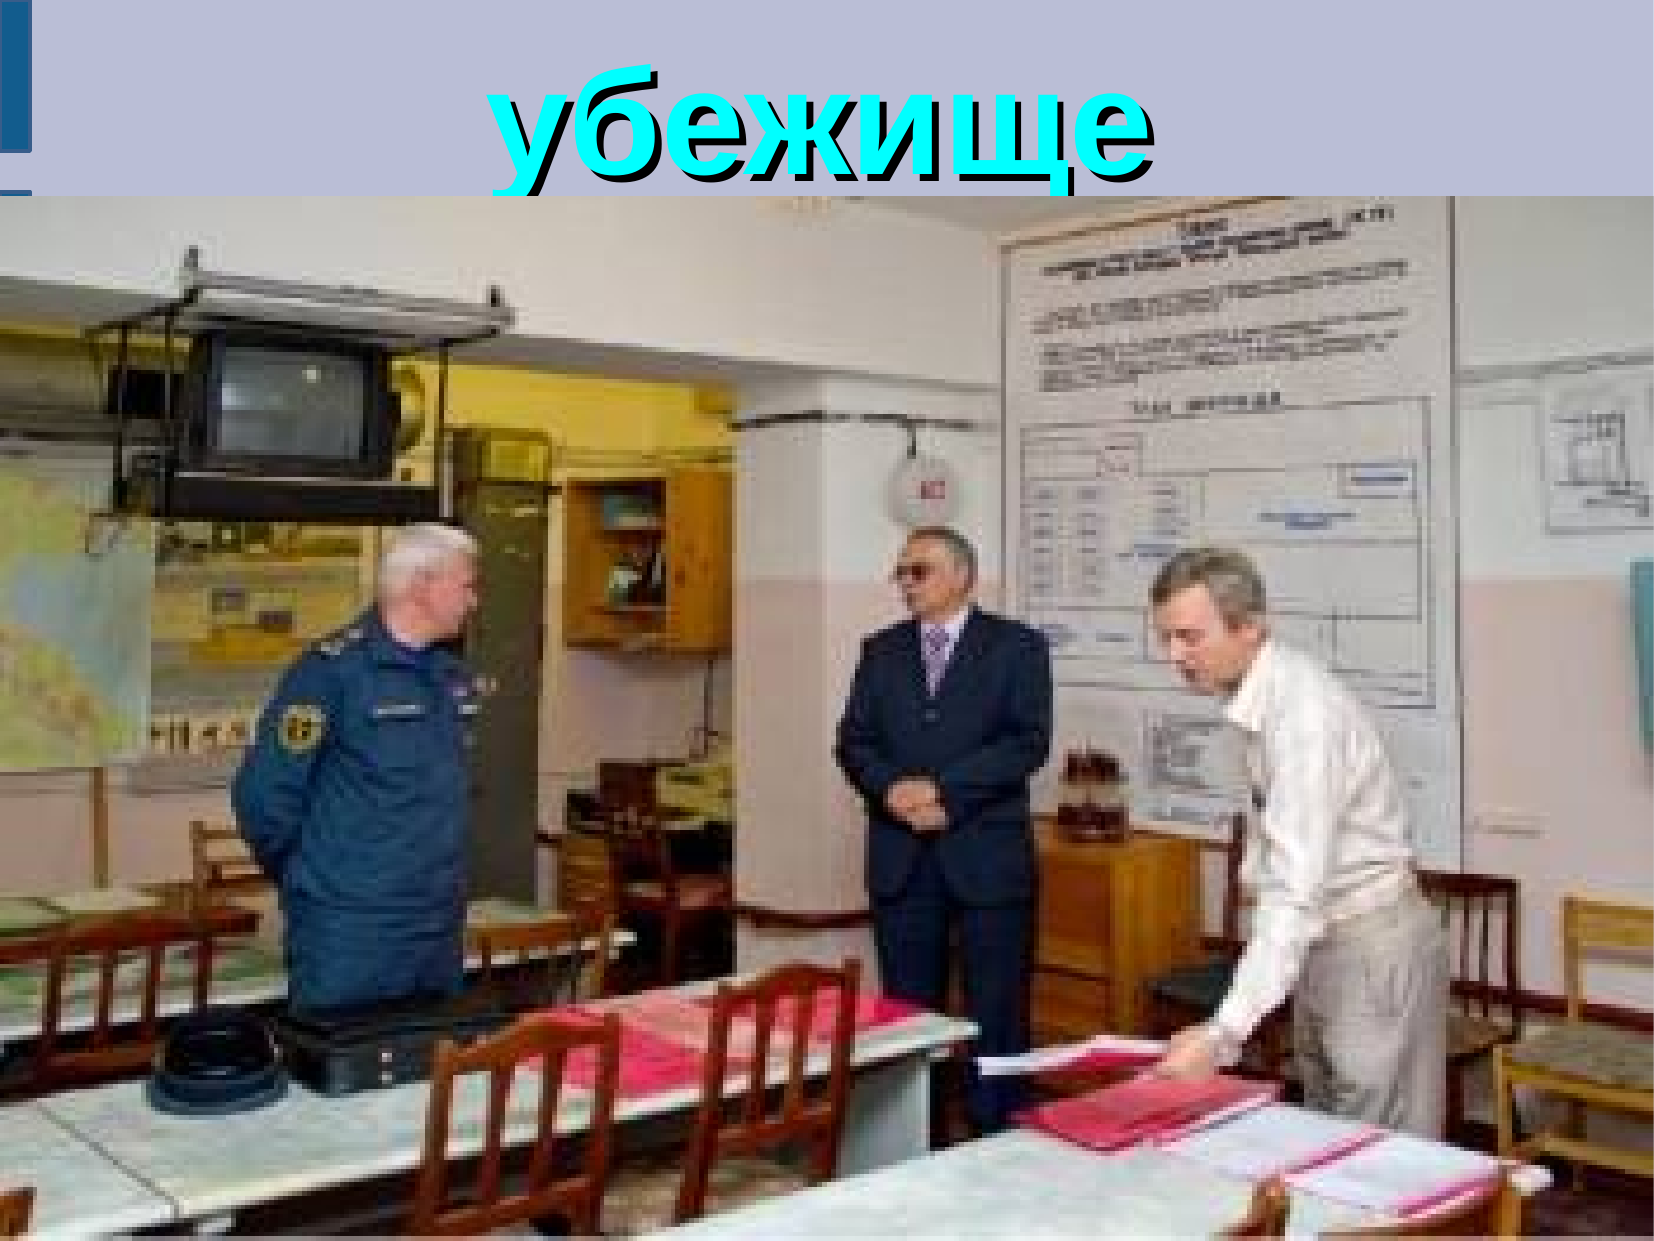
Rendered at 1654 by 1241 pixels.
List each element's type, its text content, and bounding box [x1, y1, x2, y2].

picture [0, 196, 1654, 1241]
title убежище [113, 18, 1526, 196]
